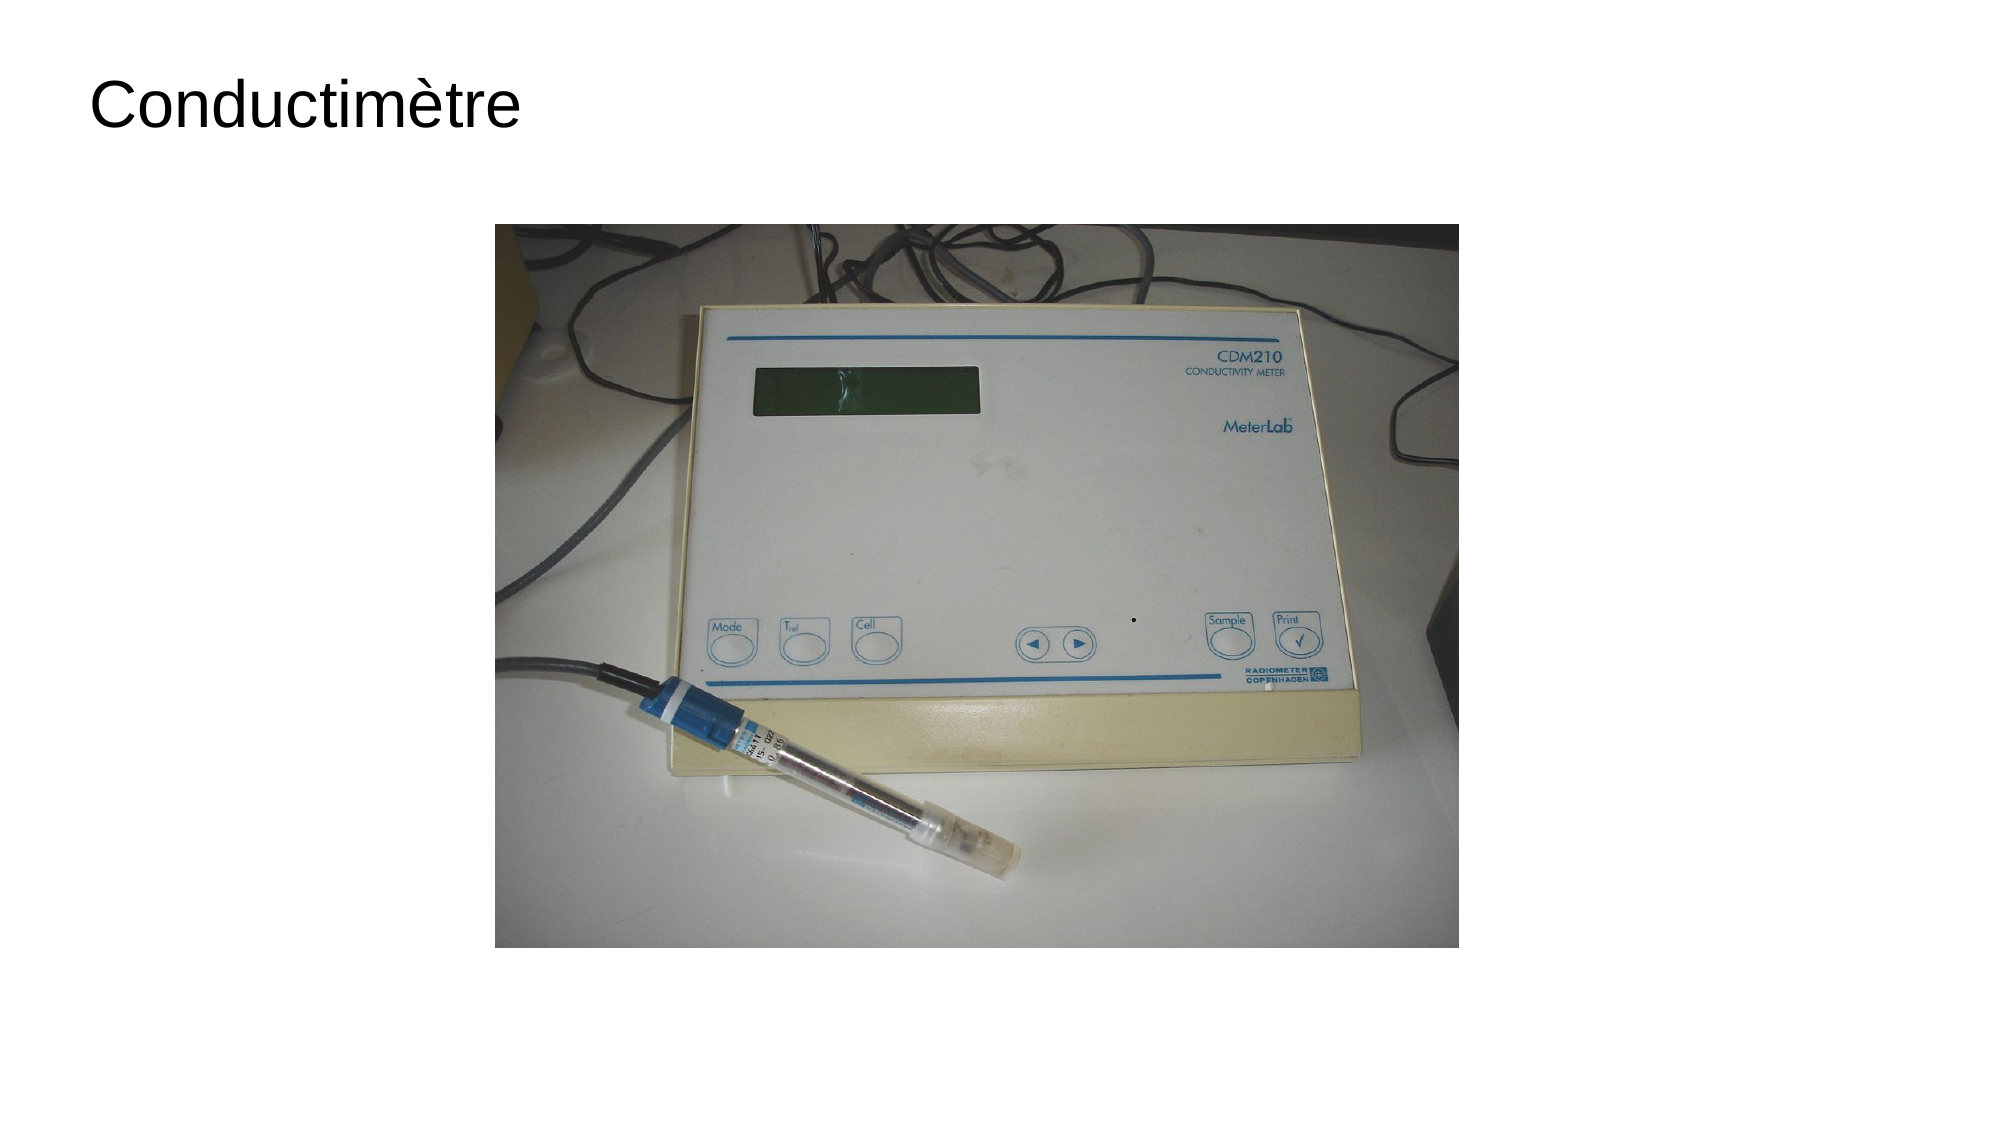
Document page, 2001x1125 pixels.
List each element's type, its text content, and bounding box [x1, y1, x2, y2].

picture [495, 224, 1459, 948]
text_box Conductimètre [75, 60, 1411, 150]
